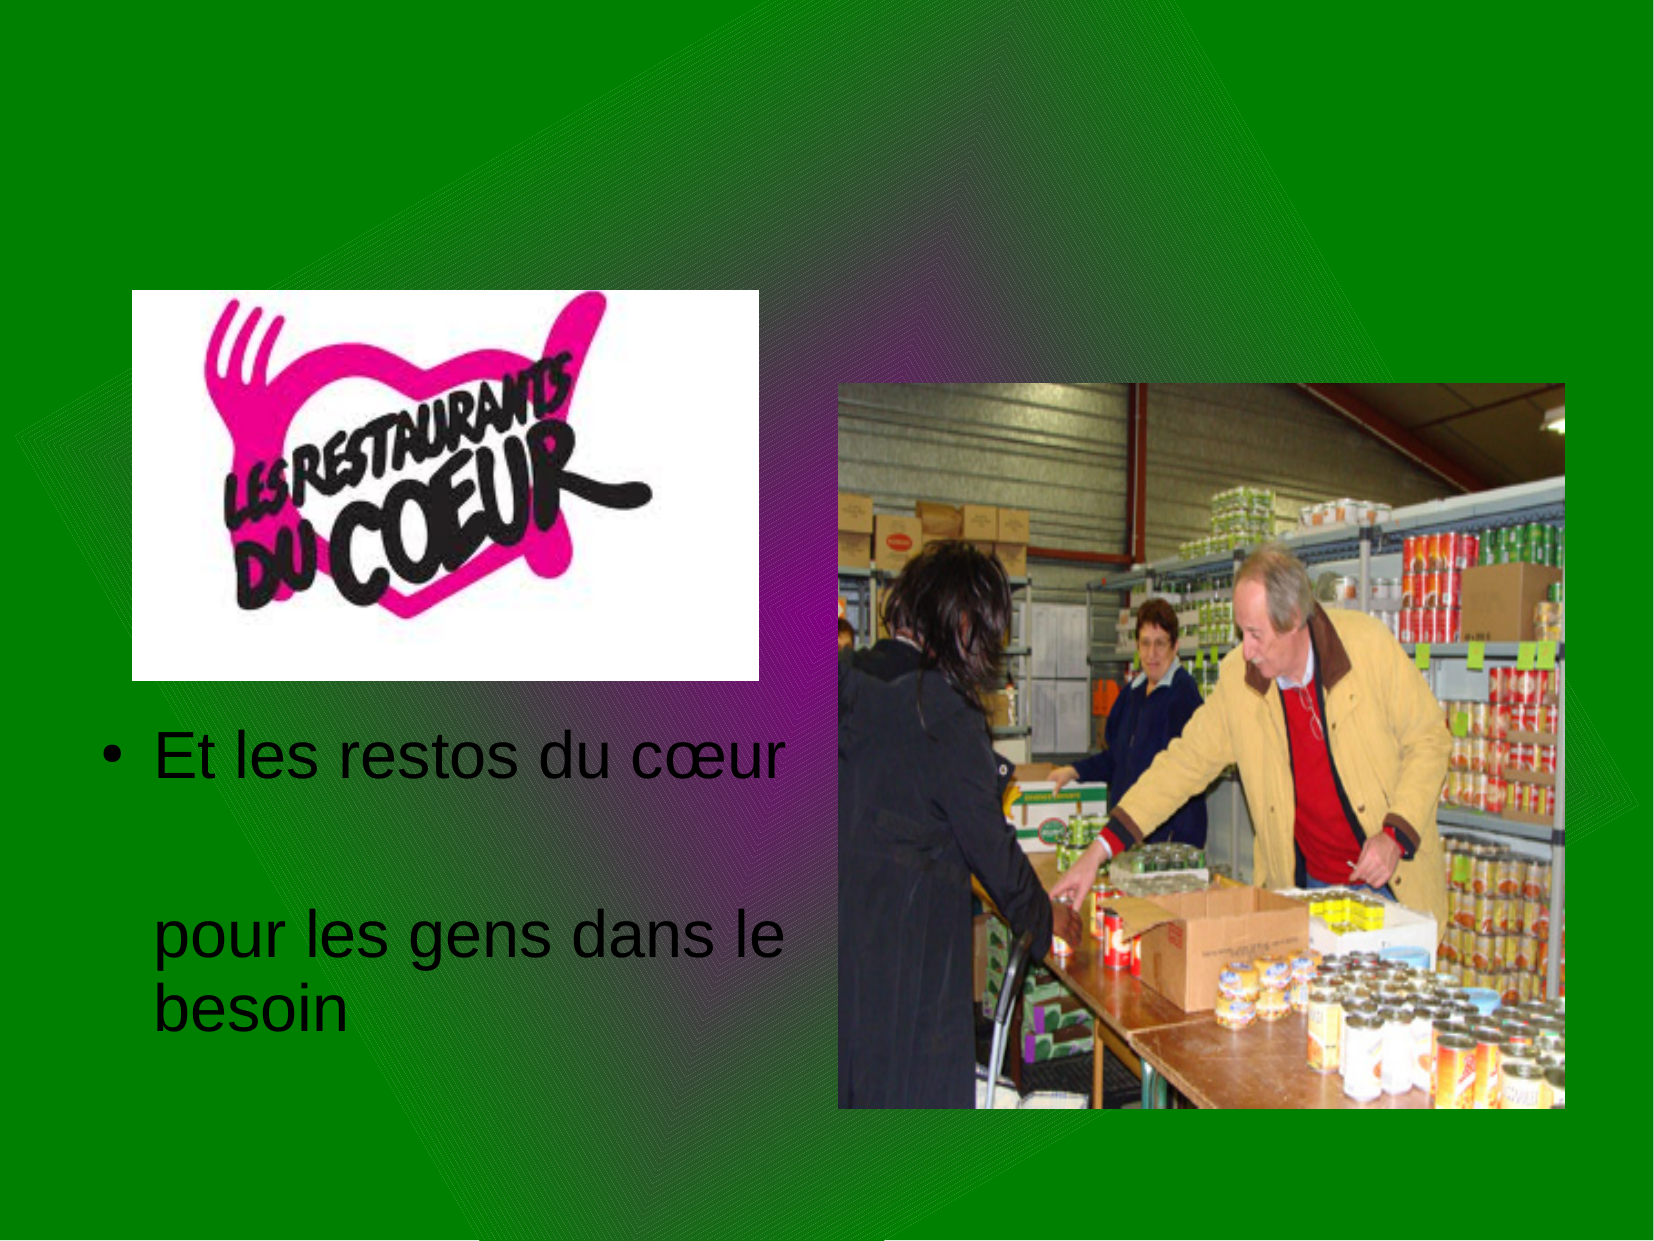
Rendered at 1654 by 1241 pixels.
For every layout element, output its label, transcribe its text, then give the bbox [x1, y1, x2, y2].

picture [838, 383, 1565, 1109]
picture [132, 290, 759, 681]
list Et les restos du cœur pour les gens dans le besoin [82, 717, 809, 1109]
